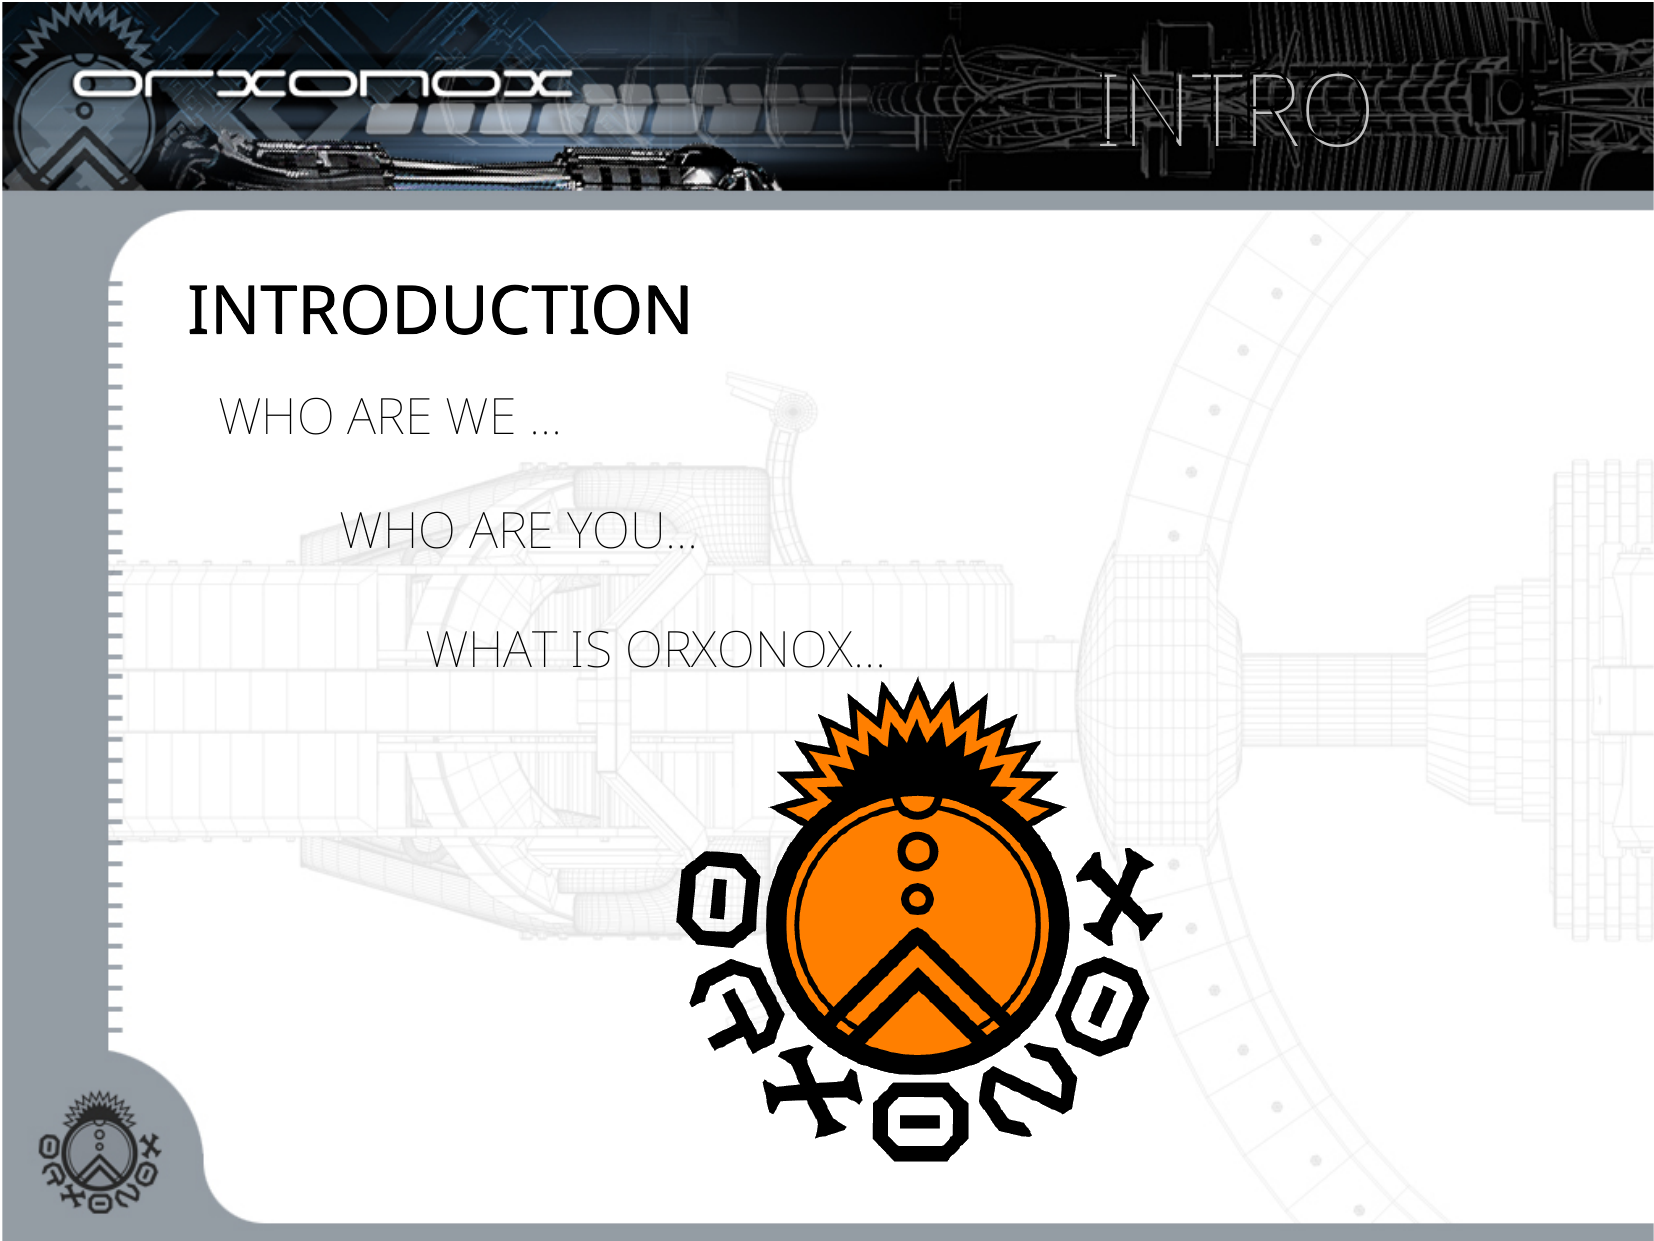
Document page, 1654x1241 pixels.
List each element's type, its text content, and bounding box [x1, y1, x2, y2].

text_box WHO ARE YOU... [289, 487, 1007, 557]
text_box WHO ARE WE ... [168, 373, 739, 451]
text_box INTRO [1038, 26, 1501, 151]
text_box WHAT IS ORXONOX... [375, 606, 1426, 676]
text_box INTRODUCTION [187, 262, 893, 331]
picture [2, 2, 1654, 1241]
